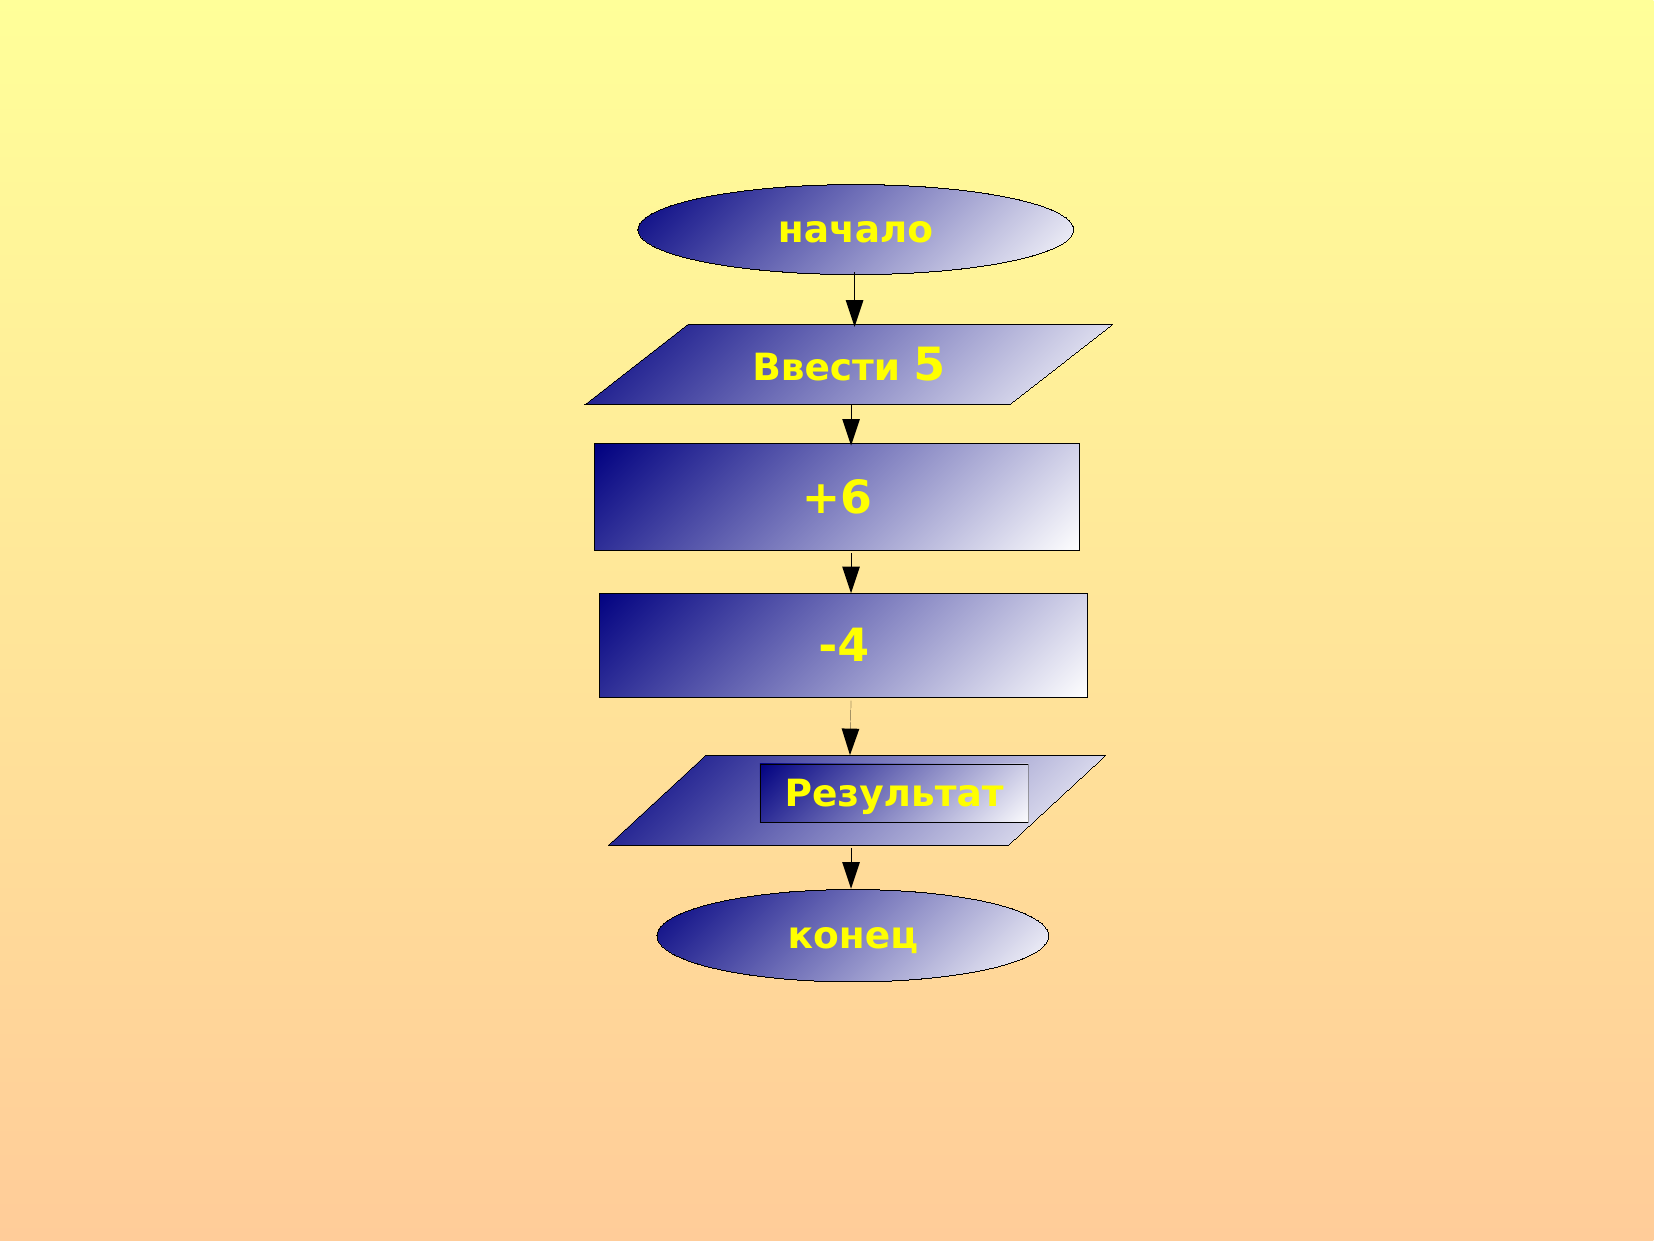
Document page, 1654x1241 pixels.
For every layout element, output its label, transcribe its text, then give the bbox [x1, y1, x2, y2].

text_box +6 [594, 443, 1080, 551]
text_box конец [656, 889, 1049, 982]
text_box -4 [599, 593, 1088, 698]
text_box [608, 755, 1106, 846]
text_box Результат [759, 763, 1029, 823]
text_box Ввести 5 [584, 324, 1113, 405]
text_box начало [637, 184, 1074, 275]
